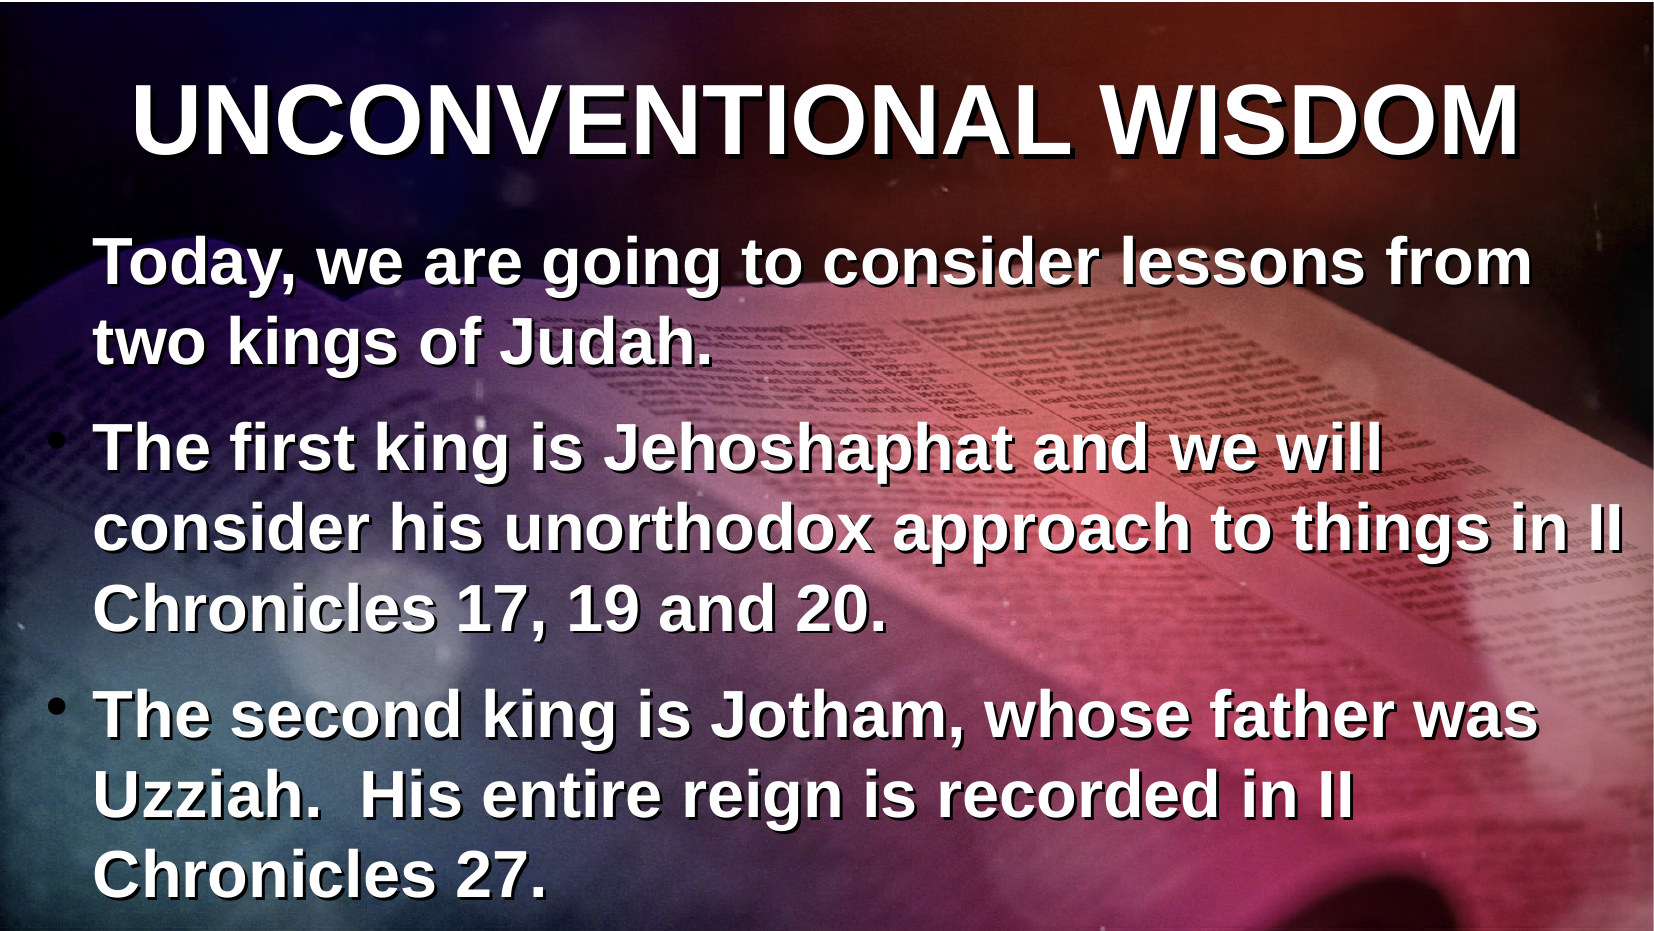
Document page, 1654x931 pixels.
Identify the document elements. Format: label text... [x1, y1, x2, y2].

text_box UNCONVENTIONAL WISDOM [82, 37, 1571, 193]
text_box Today, we are going to consider lessons from two kings of Judah. The first king is Jehoshaphat and we will consider his unorthodox approach to things in II Chronicles 17, 19 and 20. The second king is Jotham, whose father was Uzziah. His entire reign is recorded in II Chronicles 27. [29, 217, 1635, 915]
picture [0, 2, 1654, 931]
